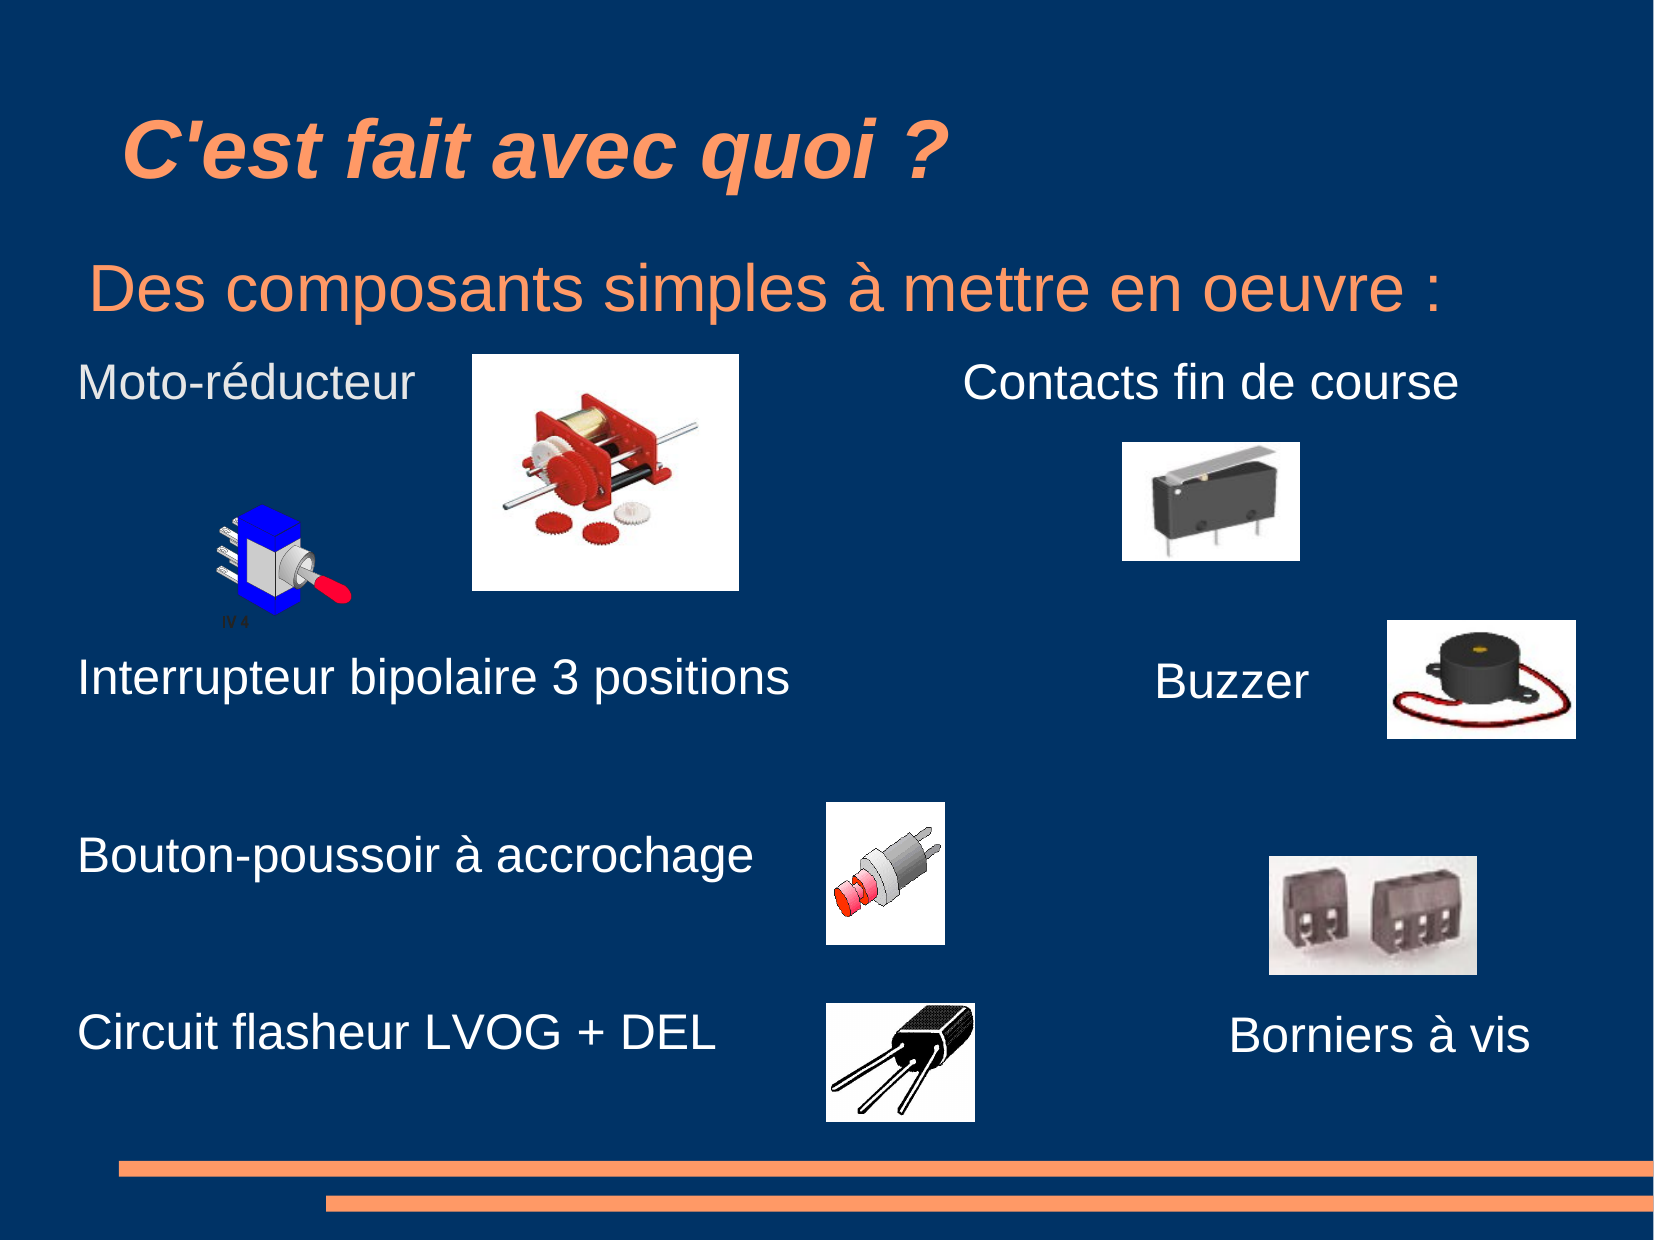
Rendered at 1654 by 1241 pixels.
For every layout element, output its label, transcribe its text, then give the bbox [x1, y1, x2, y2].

picture [826, 883, 945, 945]
picture [472, 354, 739, 591]
list Moto-réducteur [59, 354, 443, 473]
text_box Interrupteur bipolaire 3 positions [59, 649, 1063, 706]
picture [826, 1060, 975, 1123]
title C'est fait avec quoi ? [121, 46, 1534, 250]
picture [1122, 442, 1300, 562]
text_box Bouton-poussoir à accrochage [59, 826, 975, 883]
text_box Des composants simples à mettre en oeuvre : [88, 250, 1536, 326]
picture [1387, 620, 1576, 739]
text_box Contacts fin de course [944, 354, 1625, 411]
text_box Circuit flasheur LVOG + DEL [59, 1003, 1034, 1060]
picture [206, 481, 355, 649]
picture [1269, 856, 1477, 975]
text_box Buzzer [1136, 652, 1418, 709]
text_box Borniers à vis [1210, 1007, 1595, 1063]
picture [826, 802, 945, 826]
